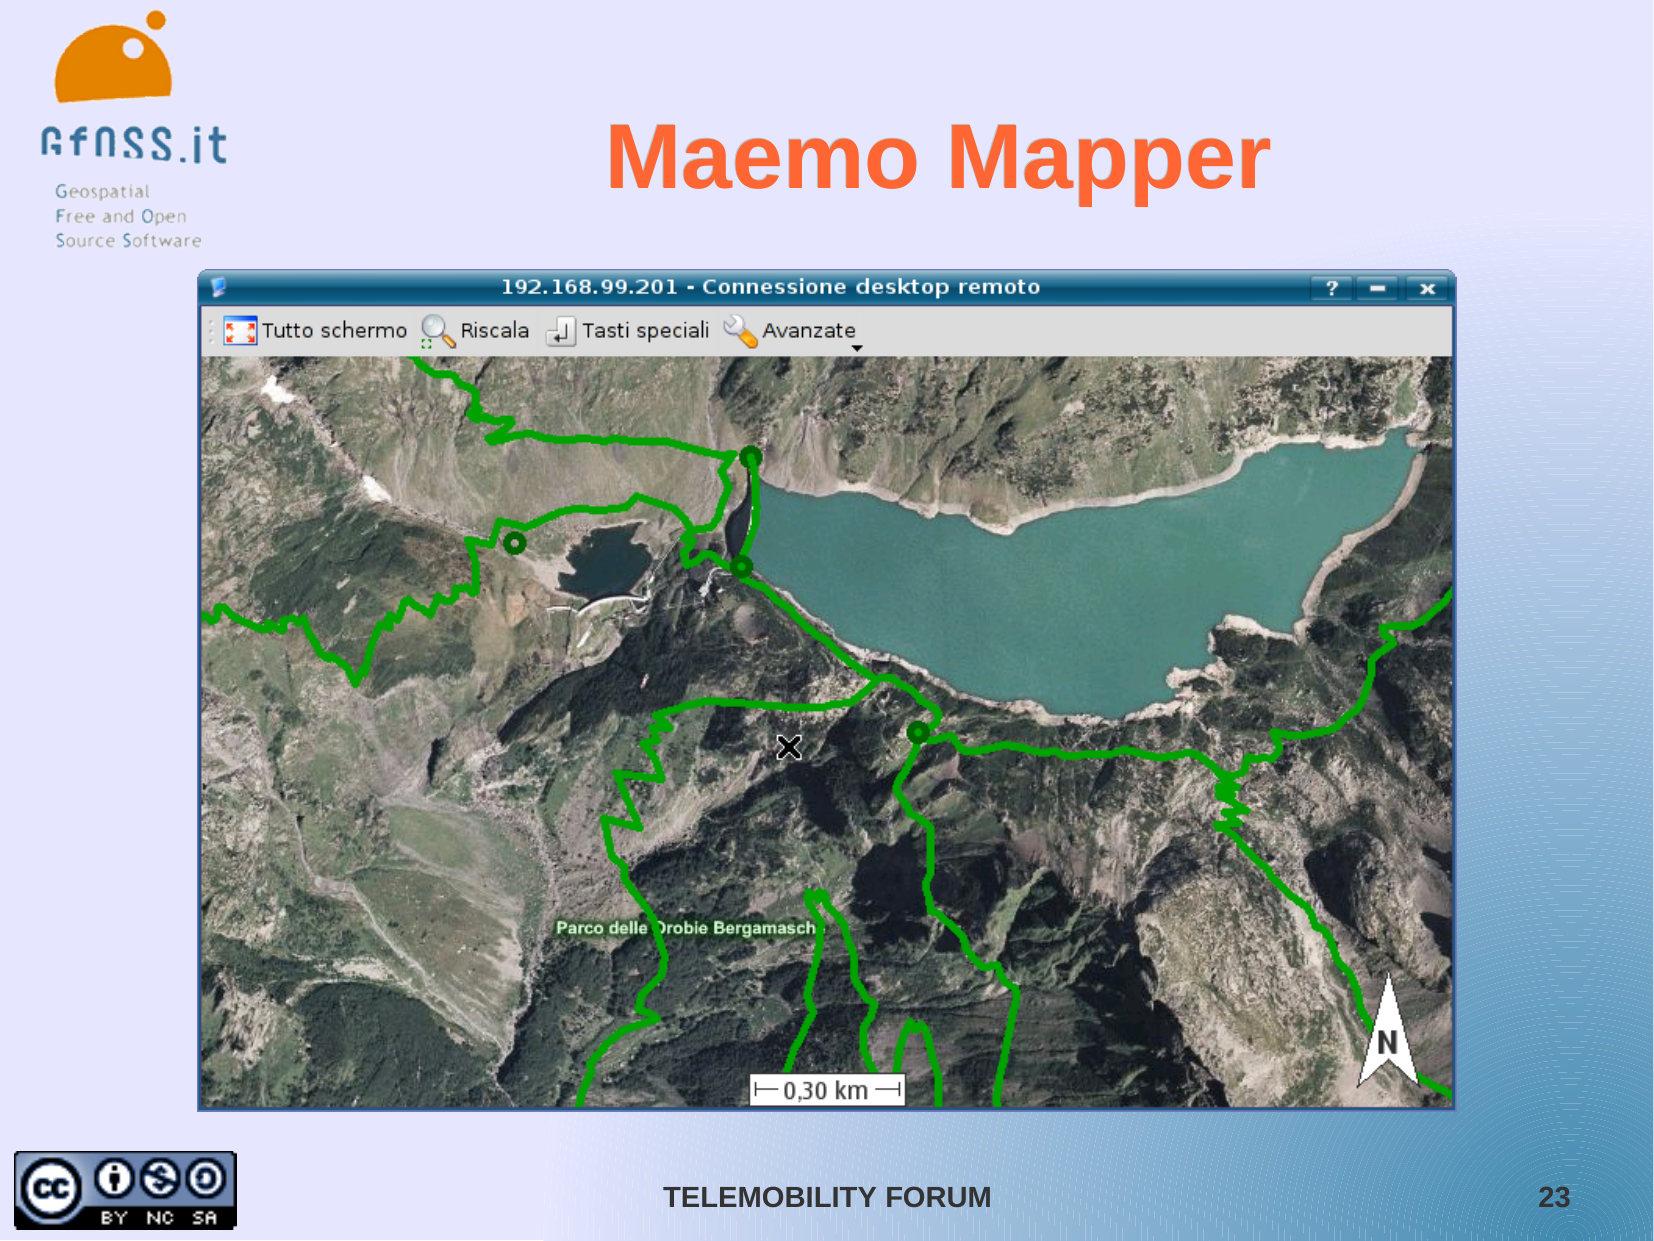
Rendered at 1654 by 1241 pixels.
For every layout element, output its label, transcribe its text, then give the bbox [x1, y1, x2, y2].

picture [197, 269, 1457, 1113]
picture [14, 1151, 237, 1230]
picture [0, 1, 254, 266]
title Maemo Mapper [289, 60, 1589, 253]
